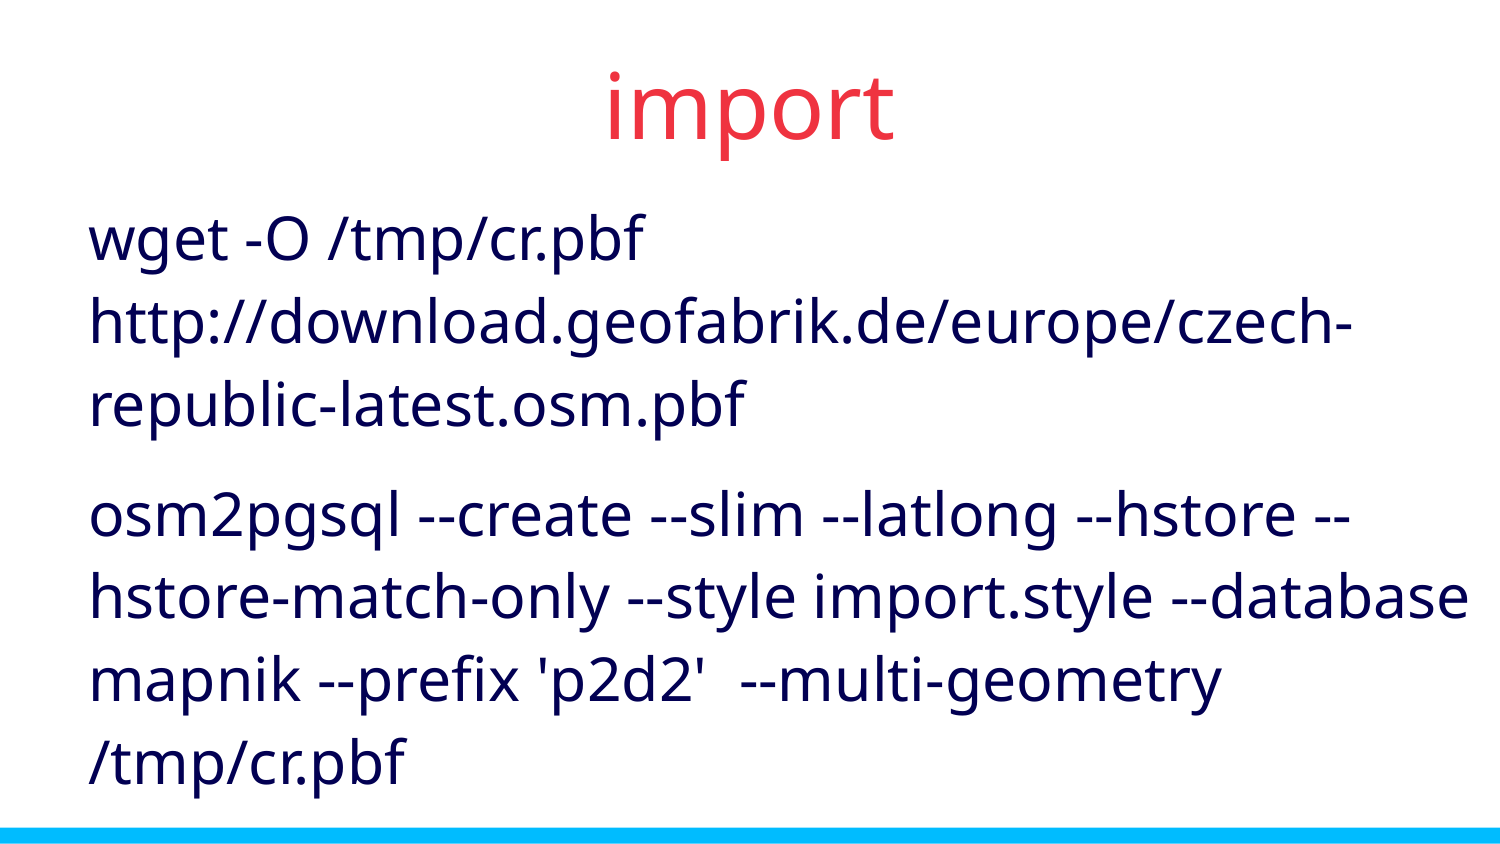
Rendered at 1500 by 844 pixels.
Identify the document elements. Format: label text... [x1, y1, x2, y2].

list wget -O /tmp/cr.pbf http://download.geofabrik.de/europe/czech-republic-latest.osm.pbf osm2pgsql --create --slim --latlong --hstore --hstore-match-only --style import.style --database mapnik --prefix 'p2d2' --multi-geometry /tmp/cr.pbf [23, 195, 1477, 804]
title import [75, 33, 1425, 175]
